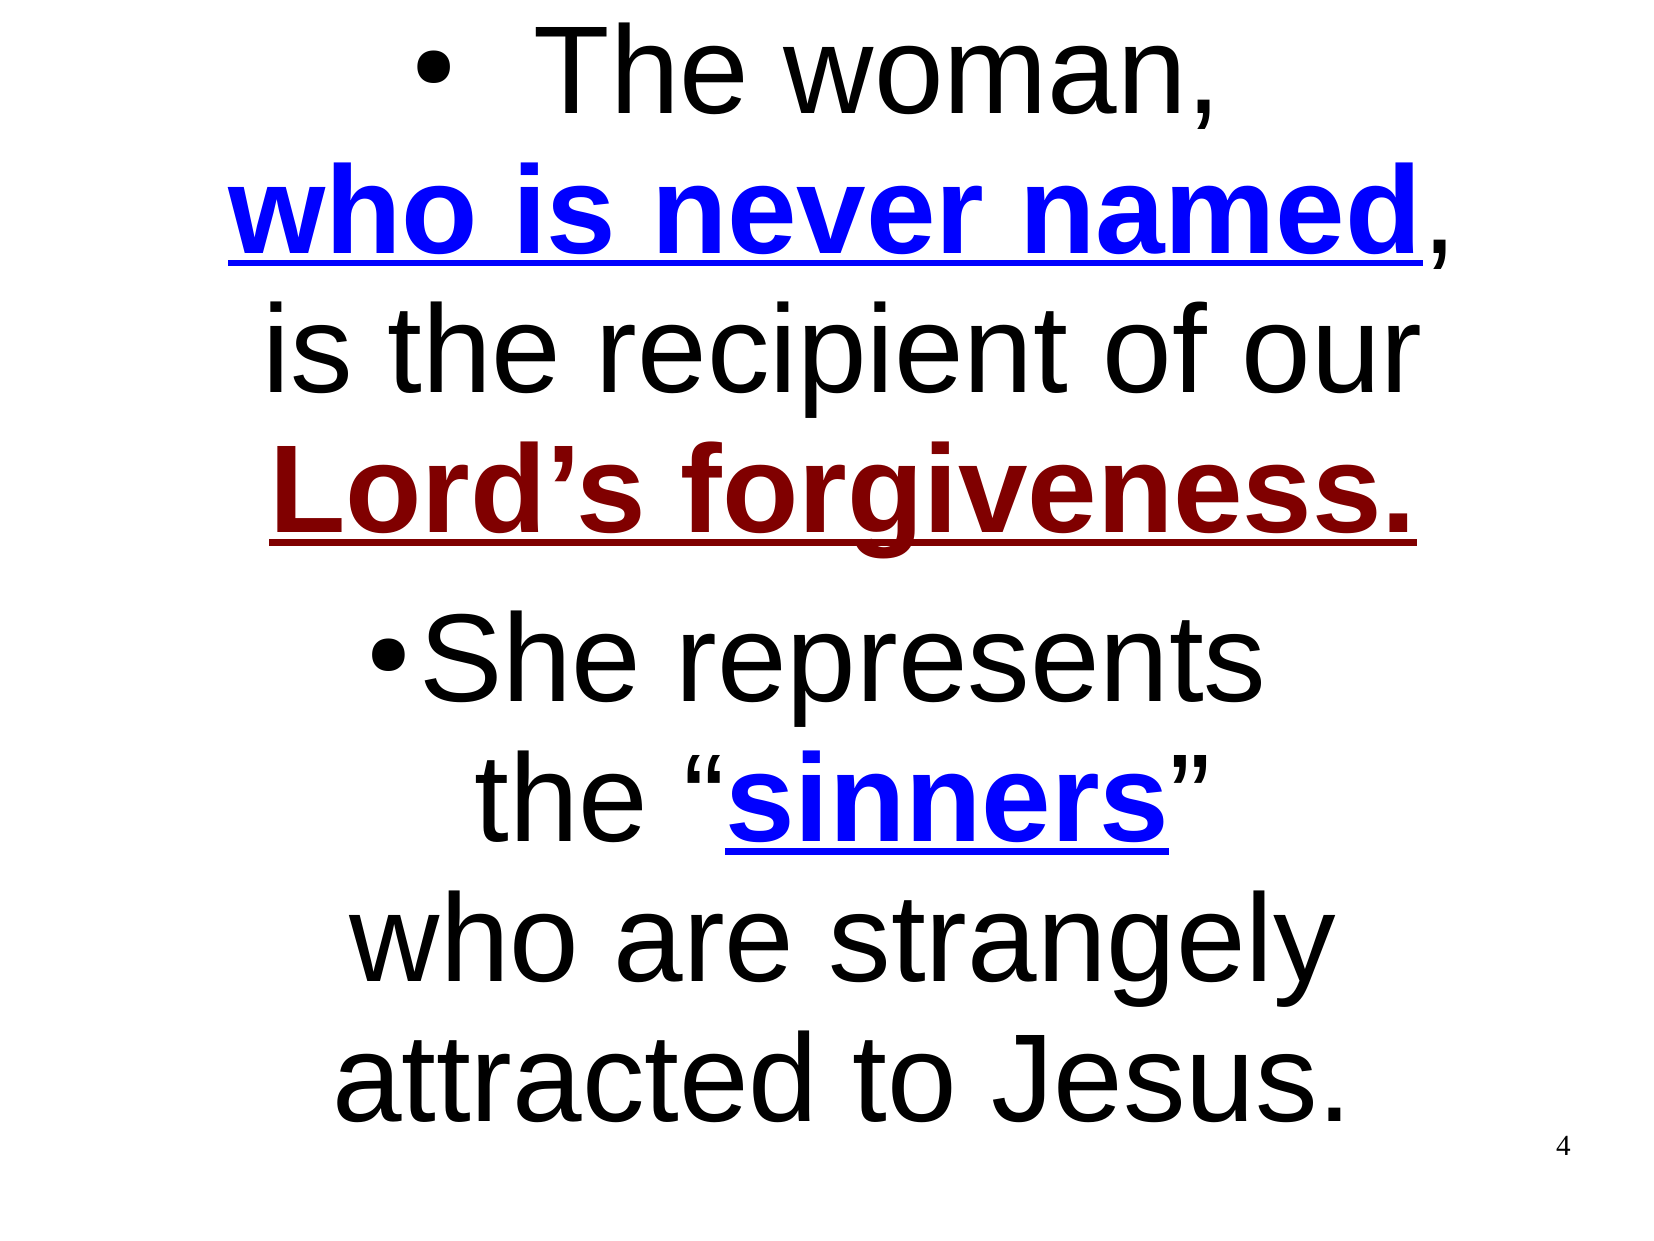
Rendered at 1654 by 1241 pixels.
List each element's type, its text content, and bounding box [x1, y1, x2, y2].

list The woman, who is never named, is the recipient of our Lord’s forgiveness. She represents the “sinners” who are strangely attracted to Jesus. [0, 0, 1651, 1238]
